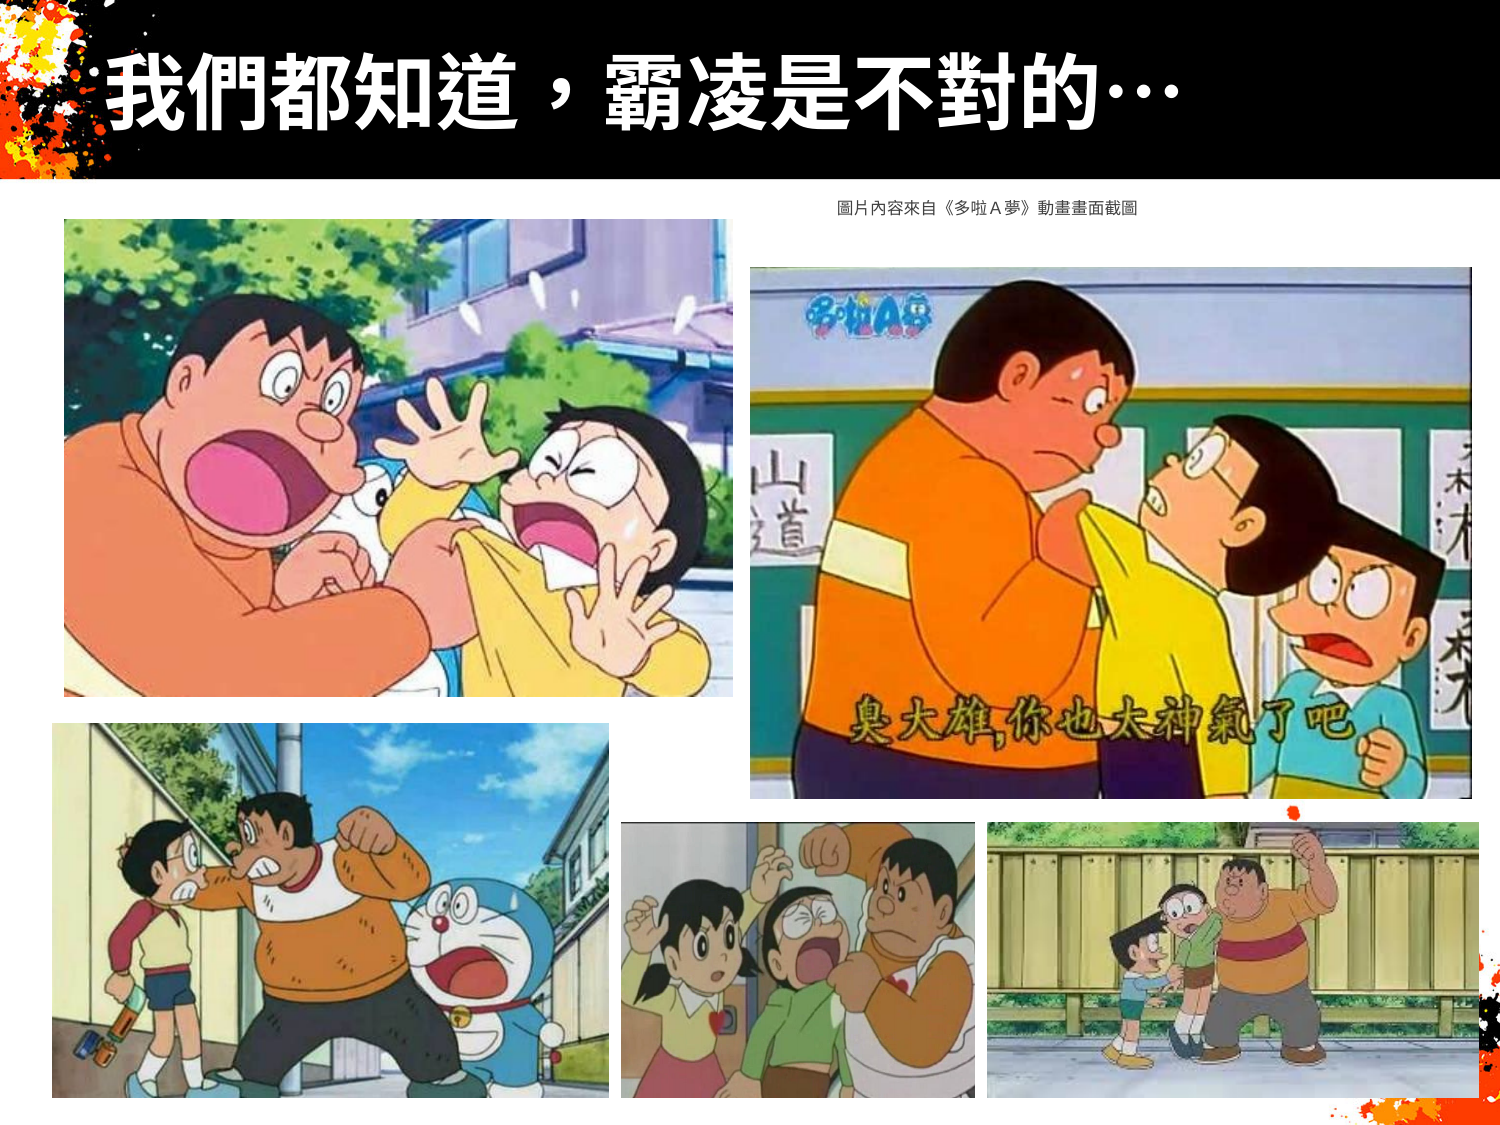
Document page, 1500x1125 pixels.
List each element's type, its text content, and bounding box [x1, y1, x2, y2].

picture [750, 267, 1472, 799]
text_box 圖片內容來自《多啦Ａ夢》動畫畫面截圖 [821, 190, 1495, 226]
picture [987, 822, 1479, 1098]
title 我們都知道，霸凌是不對的… [88, 2, 1500, 179]
picture [621, 822, 975, 1098]
picture [64, 219, 733, 697]
picture [52, 723, 609, 1098]
